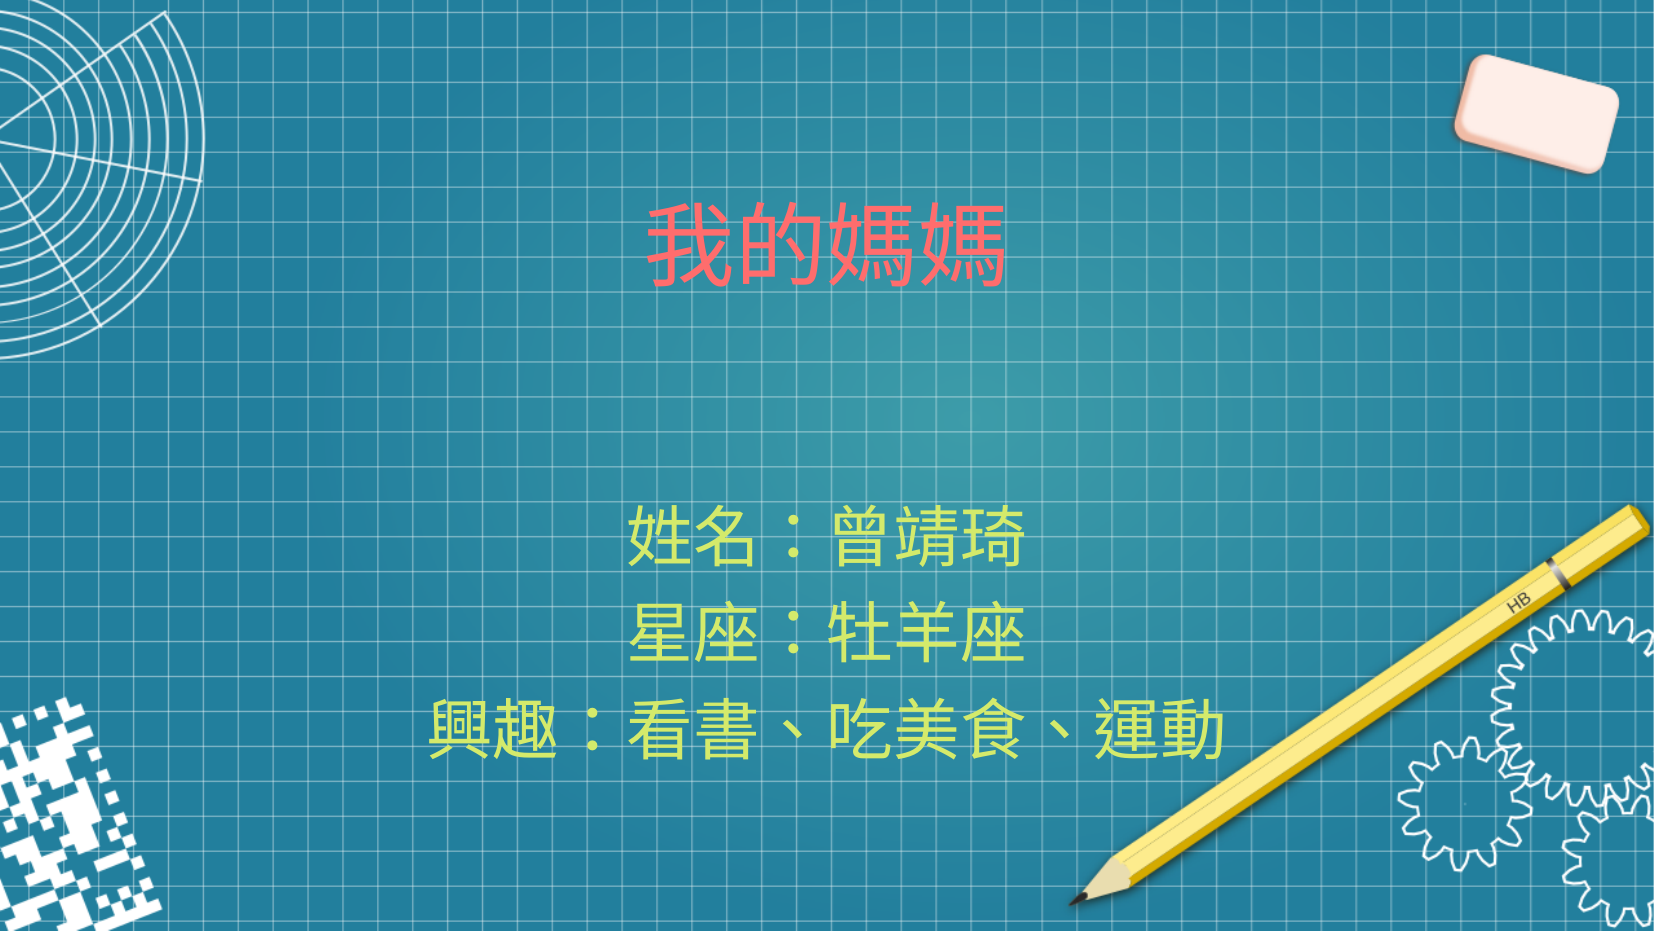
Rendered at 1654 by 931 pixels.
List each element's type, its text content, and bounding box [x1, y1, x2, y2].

picture [0, 0, 1654, 931]
title 我的媽媽 [82, 132, 1571, 346]
subtitle 姓名：曾靖琦 星座：牡羊座 興趣：看書、吃美食、運動 [82, 402, 1571, 855]
